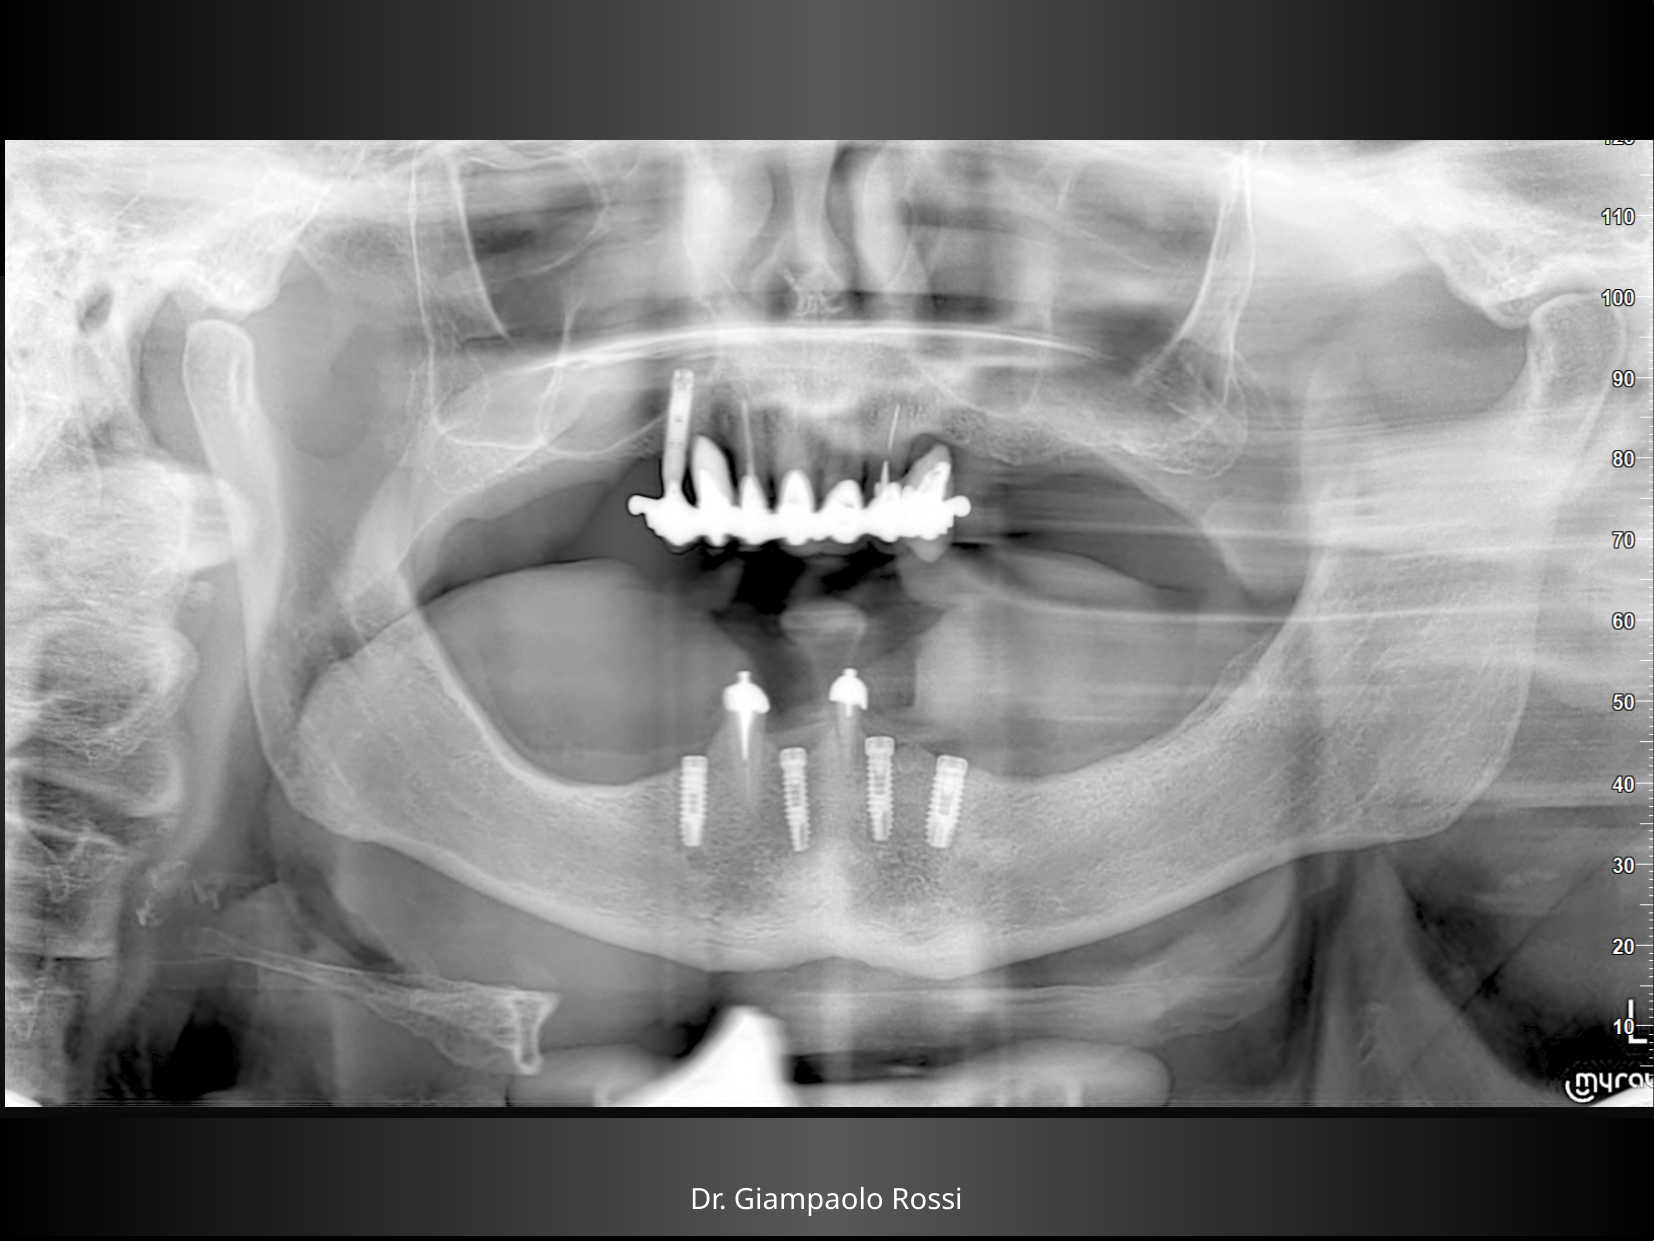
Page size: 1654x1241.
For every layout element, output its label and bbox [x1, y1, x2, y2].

picture [5, 140, 1654, 1107]
